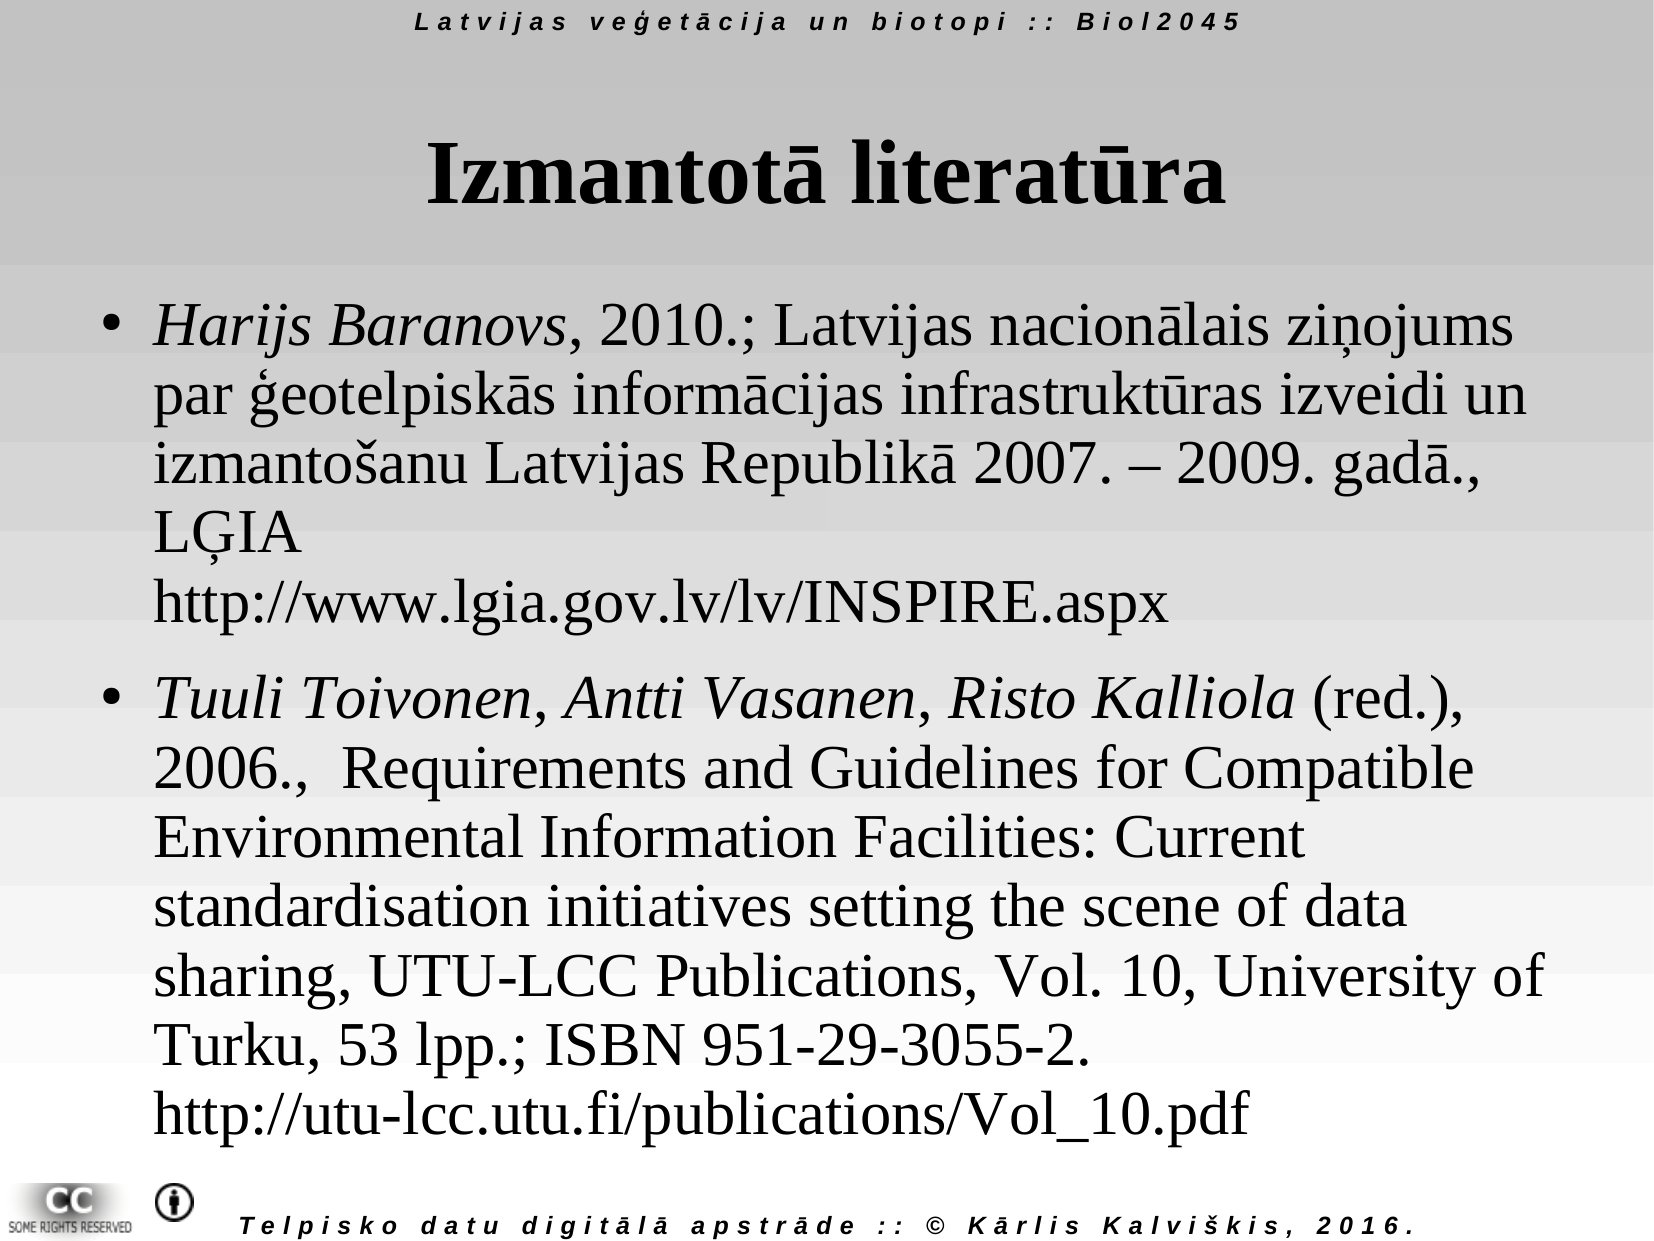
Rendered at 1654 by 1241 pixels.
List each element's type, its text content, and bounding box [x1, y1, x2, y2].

title Izmantotā literatūra [29, 49, 1625, 296]
picture [0, 0, 1654, 1241]
list Harijs Baranovs, 2010.; Latvijas nacionālais ziņojums par ģeotelpiskās informācijas infrastruktūras izveidi un izmantošanu Latvijas Republikā 2007. – 2009. gadā., LĢIA http://www.lgia.gov.lv/lv/INSPIRE.aspx Tuuli Toivonen, Antti Vasanen, Risto Kalliola (red.), 2006., Requirements and Guidelines for Compatible Environmental Information Facilities: Current standardisation initiatives setting the scene of data sharing, UTU-LCC Publications, Vol. 10, University of Turku, 53 lpp.; ISBN 951-29-3055-2. http://utu-lcc.utu.fi/publications/Vol_10.pdf [82, 289, 1571, 1149]
